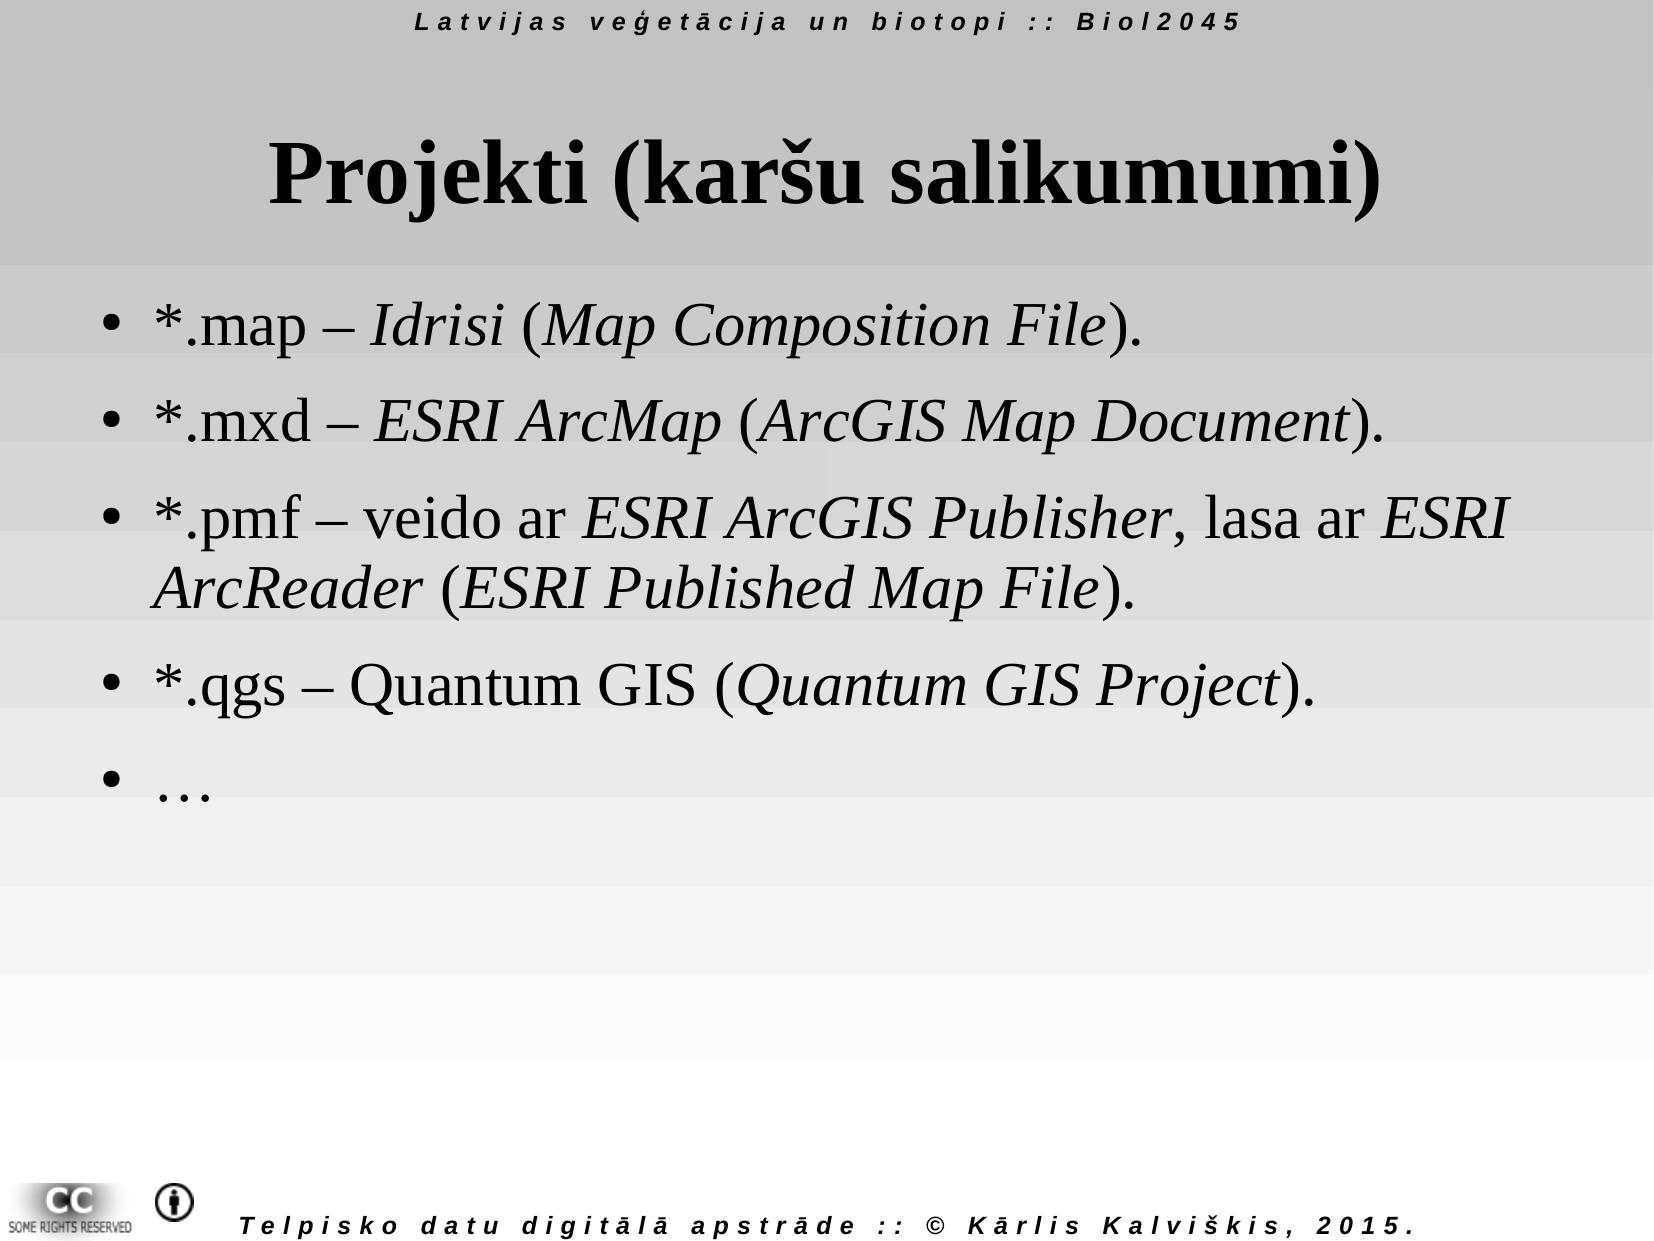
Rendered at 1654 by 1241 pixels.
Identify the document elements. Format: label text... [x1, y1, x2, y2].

list *.map – Idrisi (Map Composition File). *.mxd – ESRI ArcMap (ArcGIS Map Document). *.pmf – veido ar ESRI ArcGIS Publisher, lasa ar ESRI ArcReader (ESRI Published Map File). *.qgs – Quantum GIS (Quantum GIS Project). … [82, 289, 1571, 1098]
picture [0, 0, 1654, 1241]
title Projekti (karšu salikumumi) [29, 49, 1625, 296]
